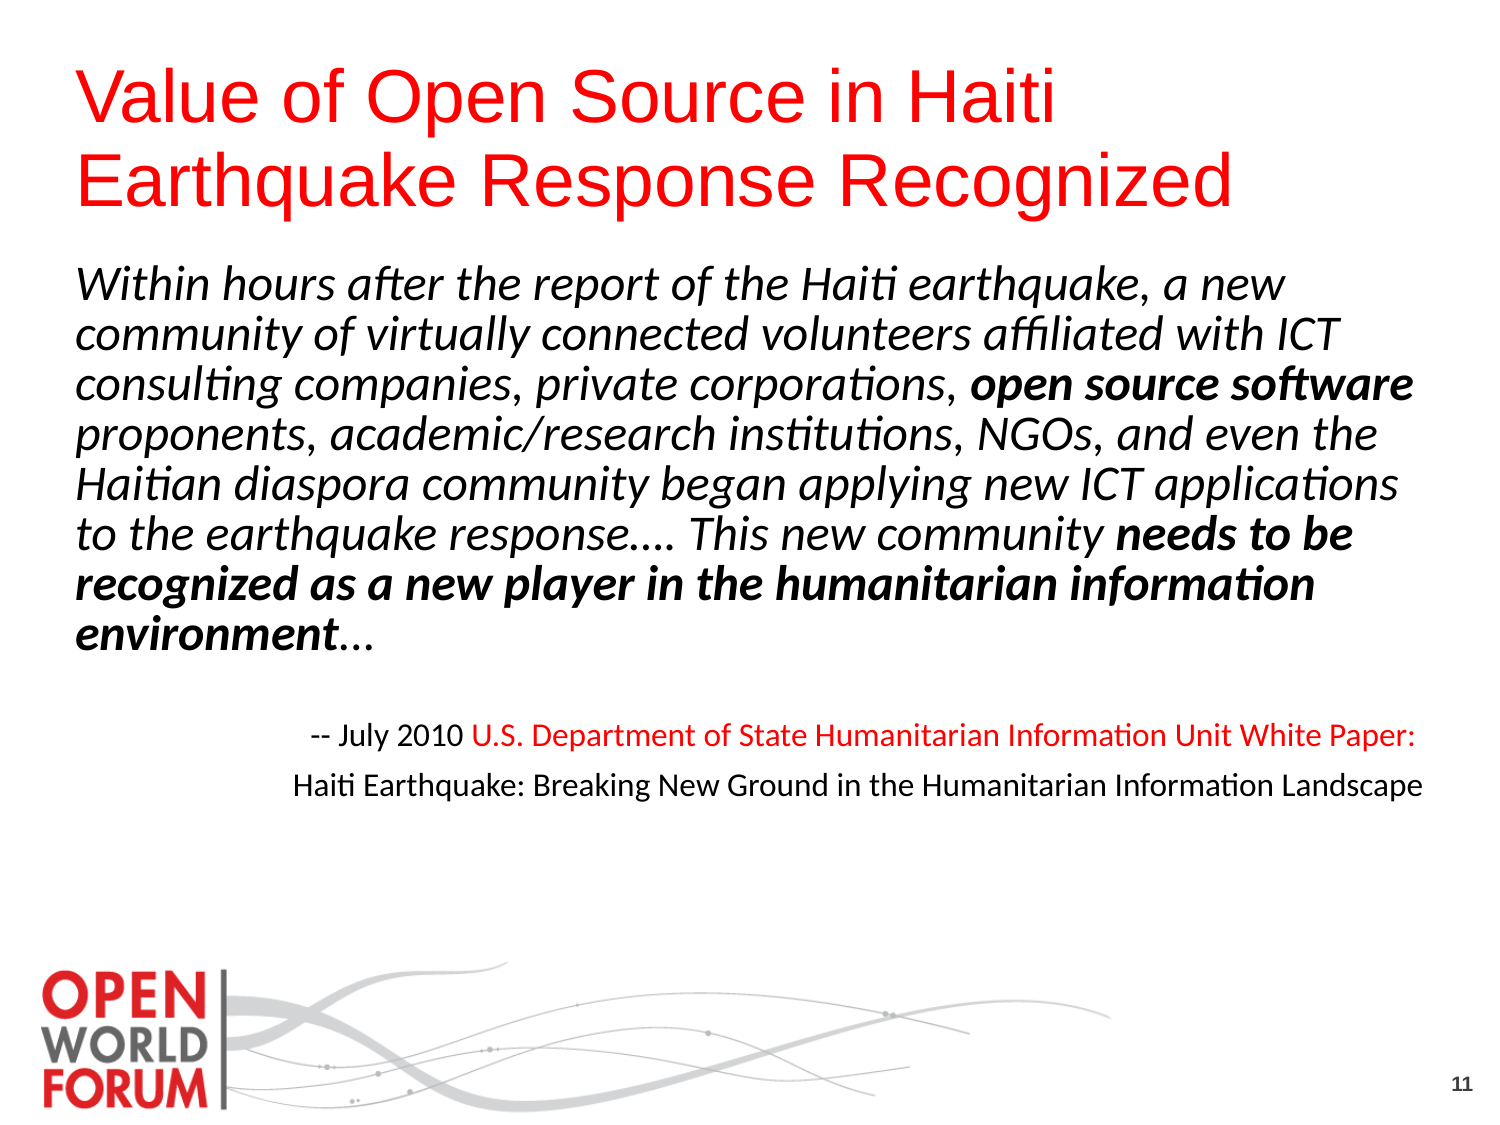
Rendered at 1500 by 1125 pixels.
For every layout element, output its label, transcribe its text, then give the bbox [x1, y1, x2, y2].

title Value of Open Source in Haiti Earthquake Response Recognized [75, 52, 1425, 226]
list Within hours after the report of the Haiti earthquake, a new community of virtually connected volunteers affiliated with ICT consulting companies, private corporations, open source software proponents, academic/research institutions, NGOs, and even the Haitian diaspora community began applying new ICT applications to the earthquake response…. This new community needs to be recognized as a new player in the humanitarian information environment... -- July 2010 U.S. Department of State Humanitarian Information Unit White Paper: Haiti Earthquake: Breaking New Ground in the Humanitarian Information Landscape [75, 263, 1425, 991]
picture [41, 957, 1112, 1119]
